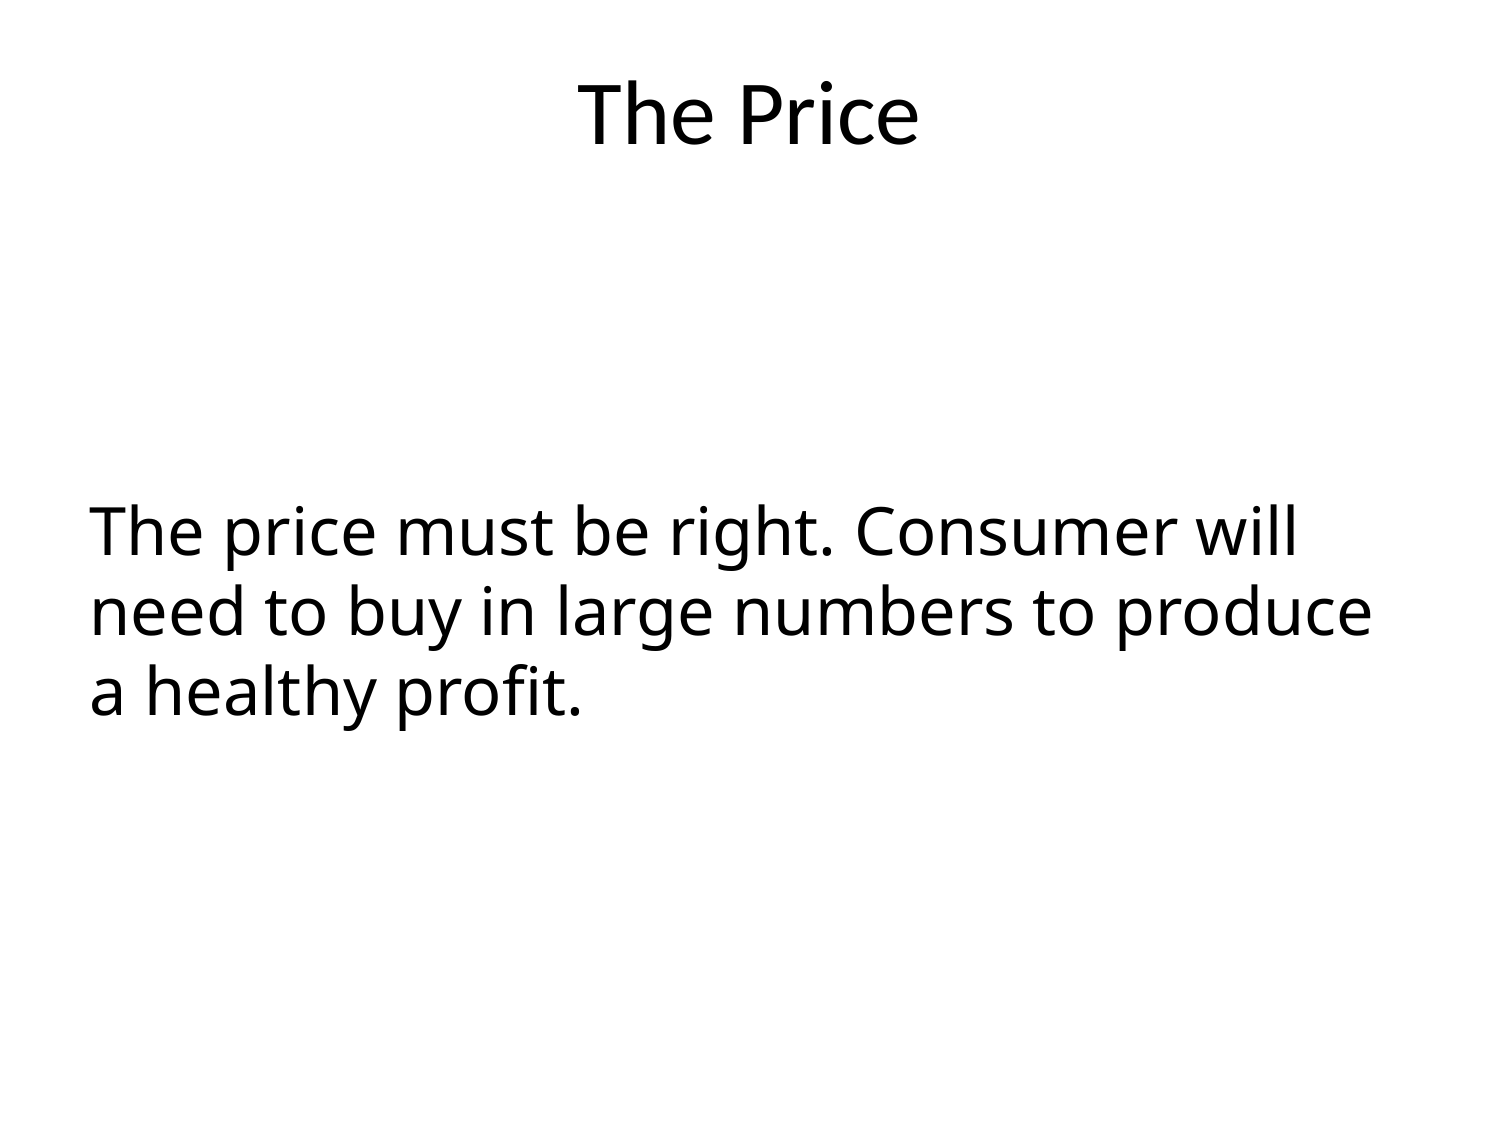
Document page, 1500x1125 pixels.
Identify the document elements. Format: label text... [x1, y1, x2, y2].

title The Price [75, 45, 1425, 233]
list The price must be right. Consumer will need to buy in large numbers to produce a healthy profit. [75, 262, 1425, 1005]
